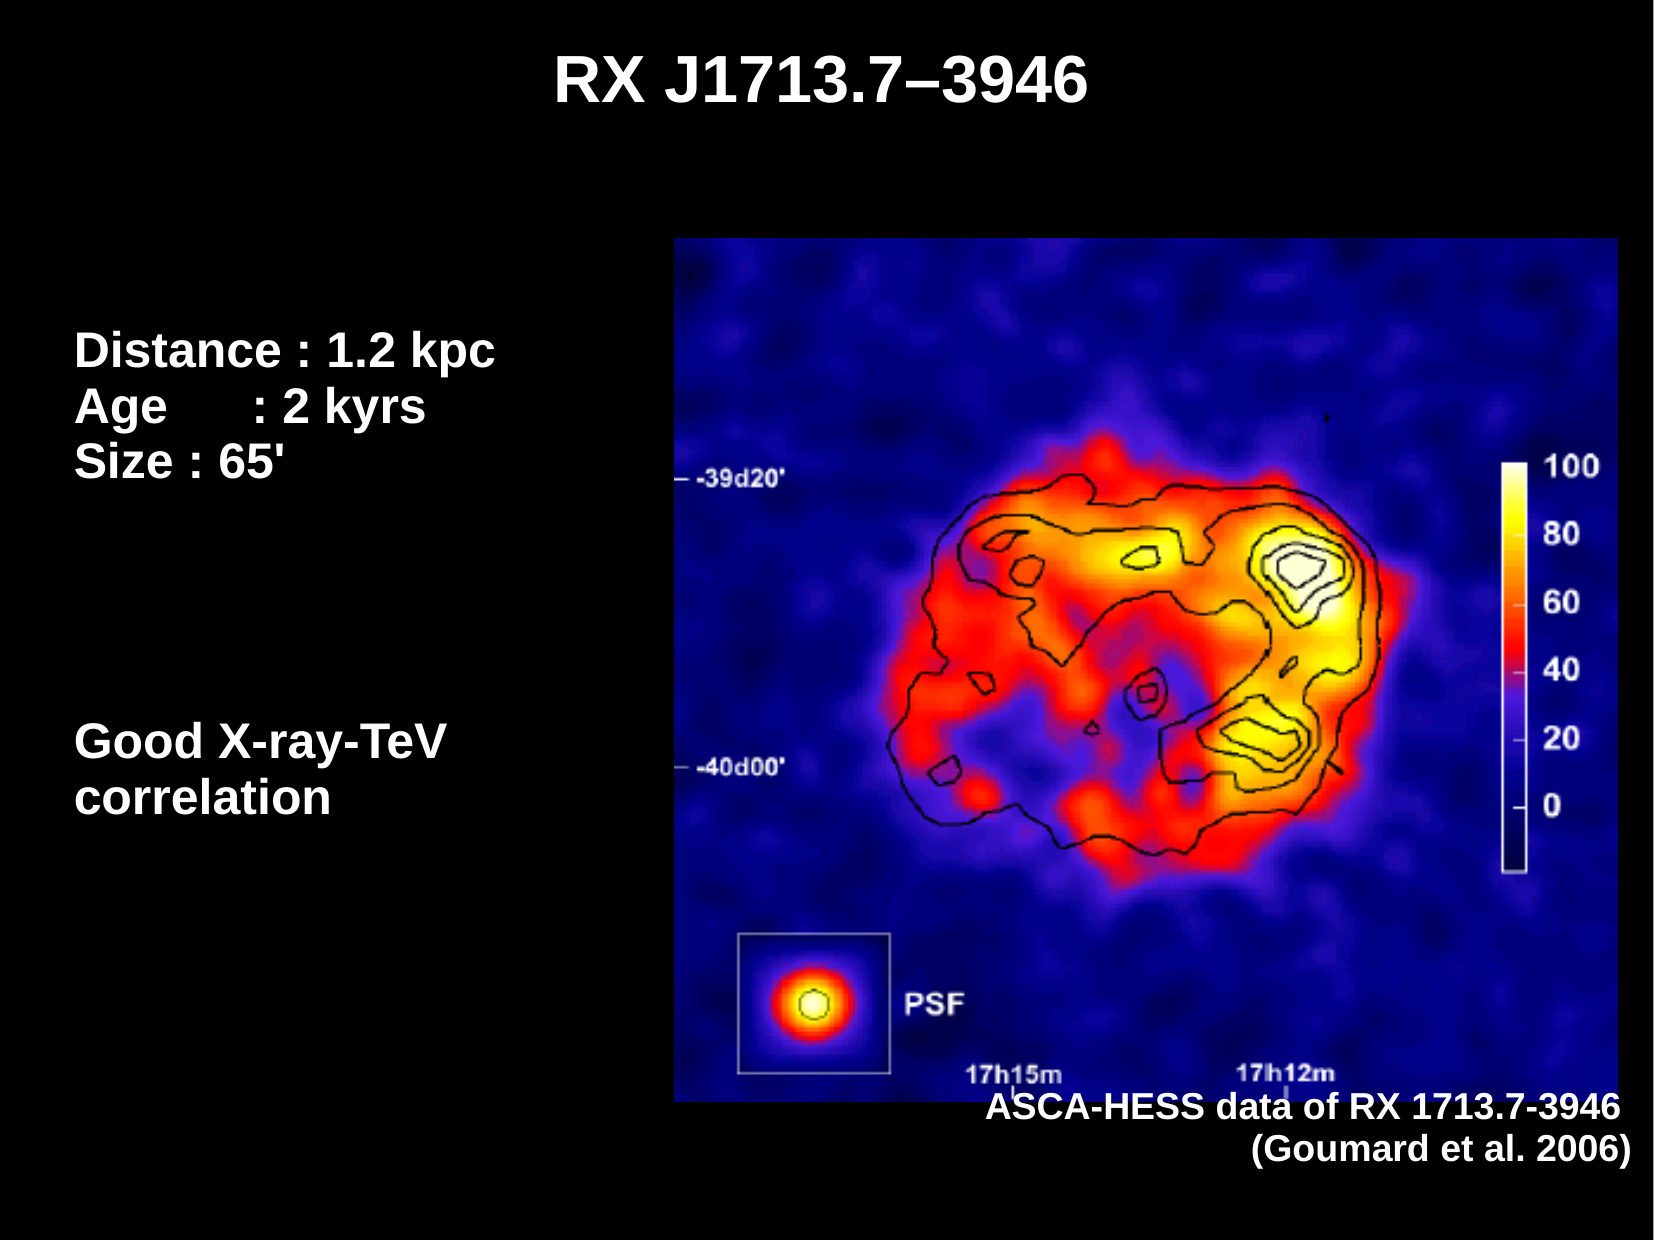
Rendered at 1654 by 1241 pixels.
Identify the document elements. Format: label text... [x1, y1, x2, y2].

text_box ASCA-HESS data of RX 1713.7-3946 (Goumard et al. 2006) [412, 1078, 1647, 1232]
text_box RX J1713.7–3946 Distance : 1.2 kpc Age : 2 kyrs Size : 65' Good X-ray-TeV correlation [58, 34, 1585, 1171]
picture [674, 238, 1618, 1078]
